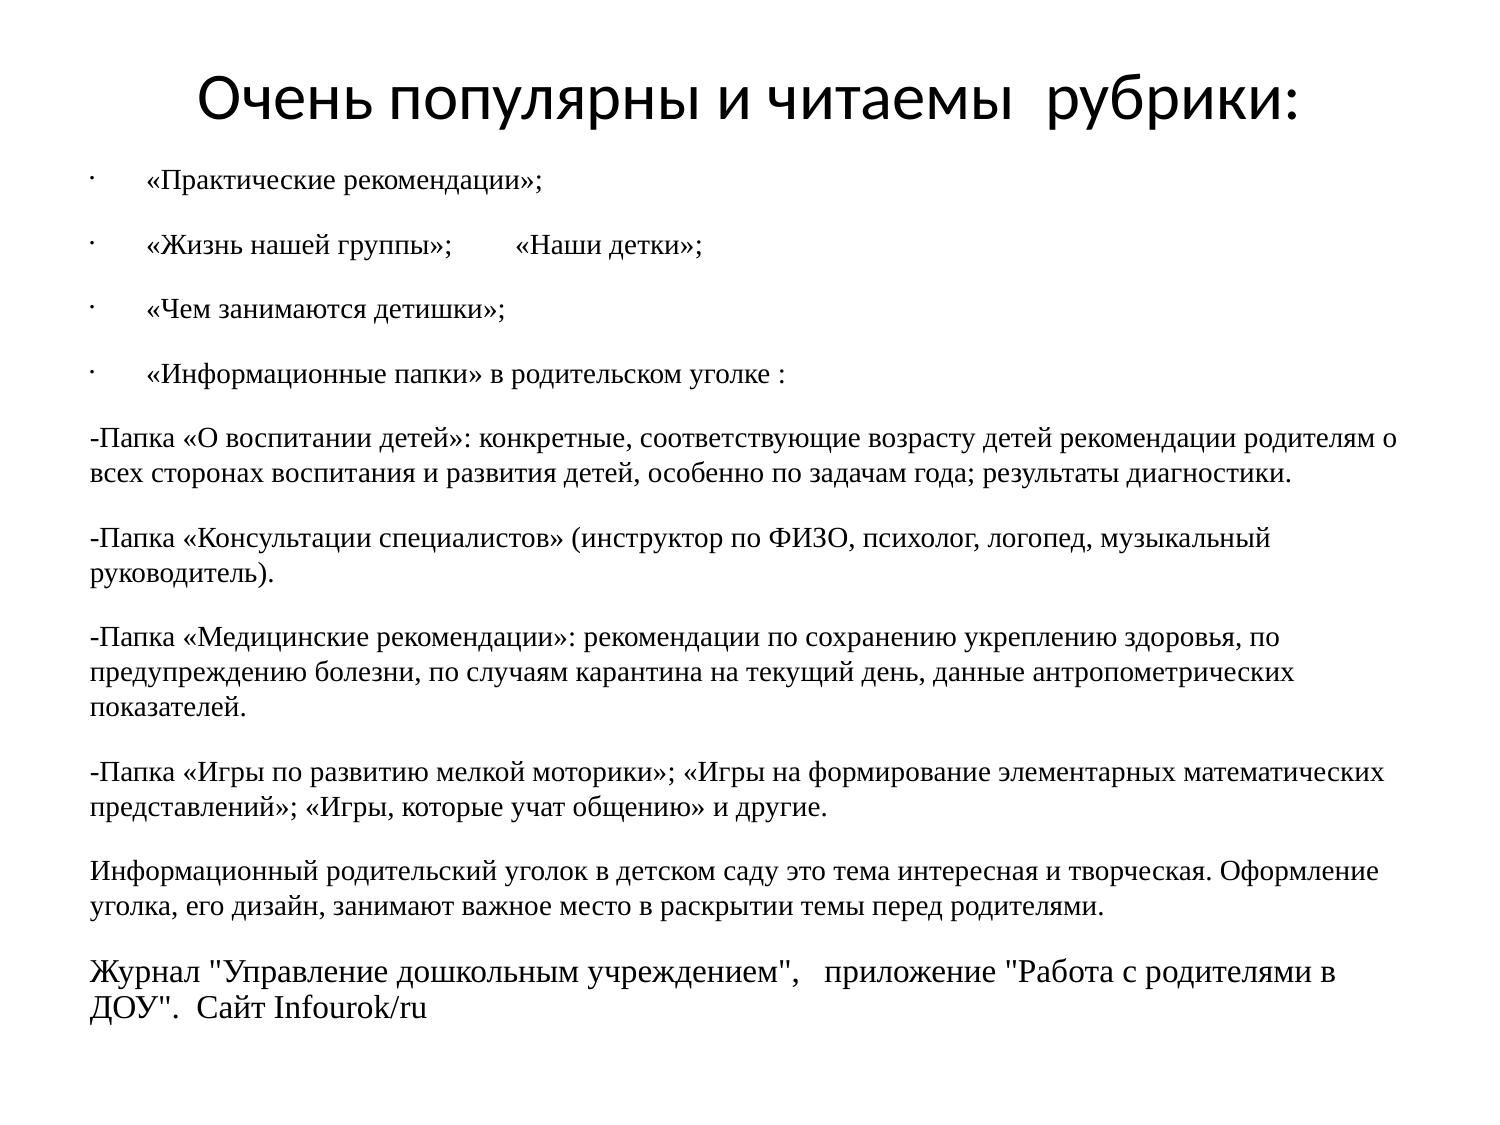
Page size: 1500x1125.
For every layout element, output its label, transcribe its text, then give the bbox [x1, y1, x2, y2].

title Очень популярны и читаемы рубрики: [75, 45, 1425, 138]
list «Практические рекомендации»; «Жизнь нашей группы»; «Наши детки»; «Чем занимаются детишки»; «Информационные папки» в родительском уголке : -Папка «О воспитании детей»: конкретные, соответствующие возрасту детей рекомендации родителям о всех сторонах воспитания и развития детей, особенно по задачам года; результаты диагностики. -Папка «Консультации специалистов» (инструктор по ФИЗО, психолог, логопед, музыкальный руководитель). -Папка «Медицинские рекомендации»: рекомендации по сохранению укреплению здоровья, по предупреждению болезни, по случаям карантина на текущий день, данные антропометрических показателей. -Папка «Игры по развитию мелкой моторики»; «Игры на формирование элементарных математических представлений»; «Игры, которые учат общению» и другие. Информационный родительский уголок в детском саду это тема интересная и творческая. Оформление уголка, его дизайн, занимают важное место в раскрытии темы перед родителями. [75, 153, 1425, 1125]
text_box Журнал "Управление дошкольным учреждением", приложение "Работа с родителями в ДОУ". Сайт Infourok/ru [75, 944, 1399, 1044]
